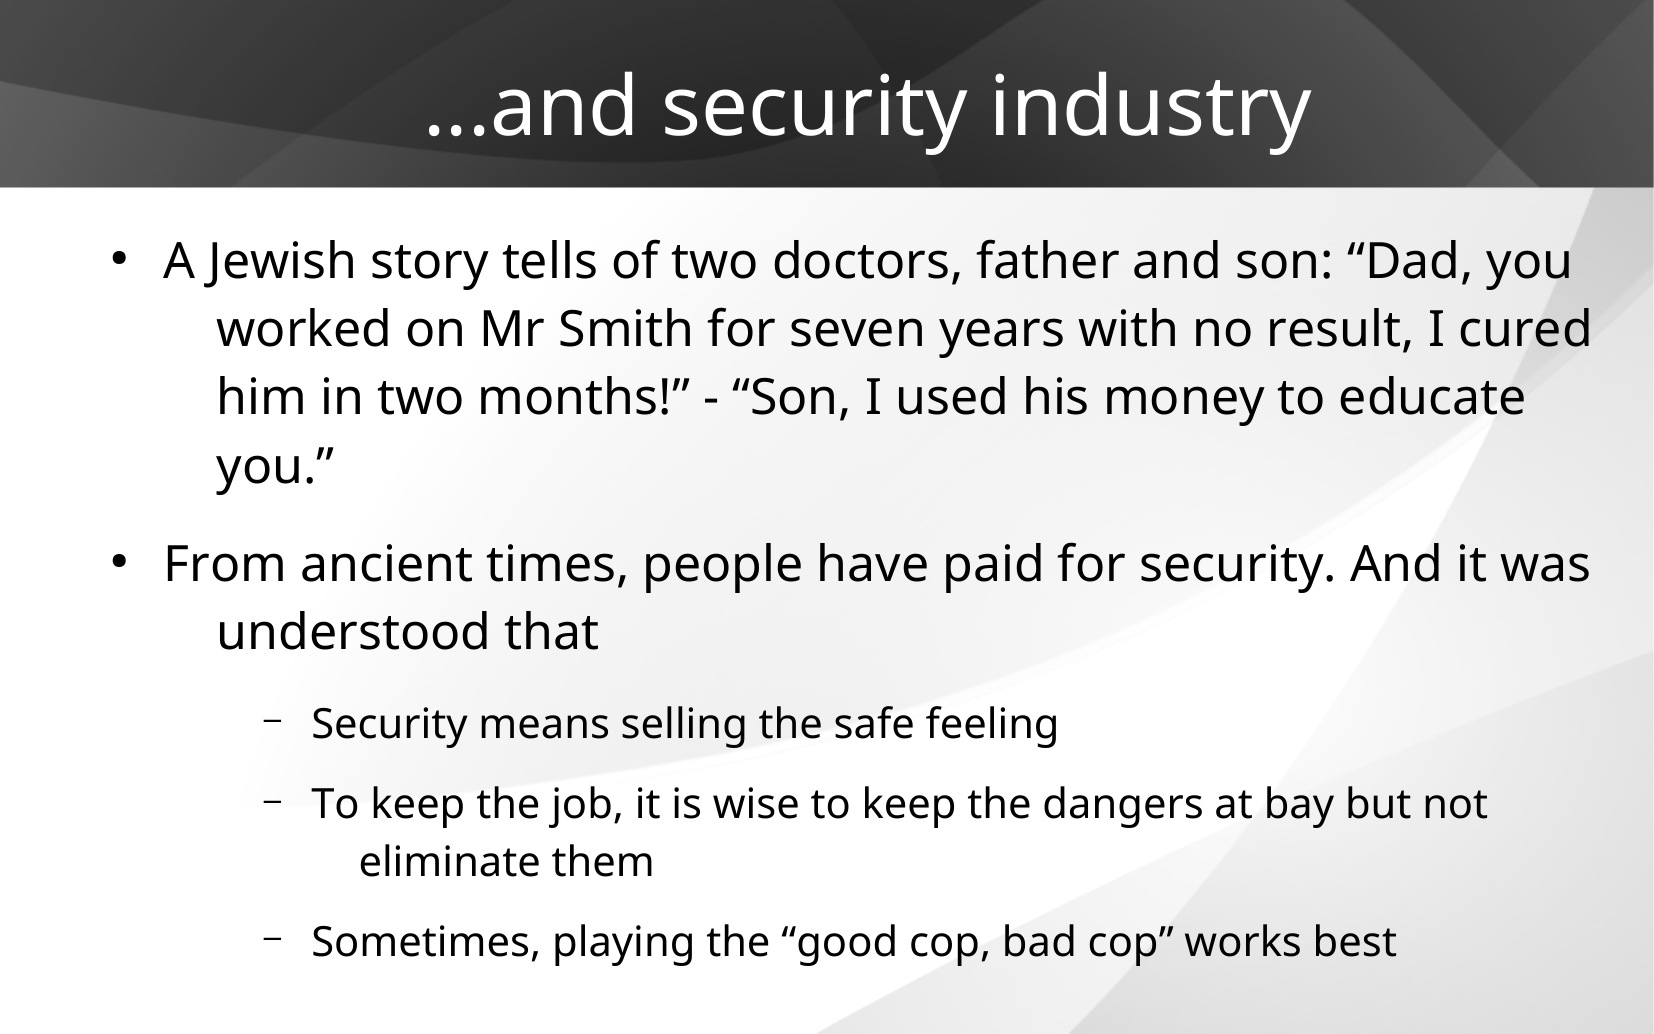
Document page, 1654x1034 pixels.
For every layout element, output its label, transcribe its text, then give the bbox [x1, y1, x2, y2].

title ...and security industry [124, 0, 1613, 208]
list A Jewish story tells of two doctors, father and son: “Dad, you worked on Mr Smith for seven years with no result, I cured him in two months!” - “Son, I used his money to educate you.” From ancient times, people have paid for security. And it was understood that Security means selling the safe feeling To keep the job, it is wise to keep the dangers at bay but not eliminate them Sometimes, playing the “good cop, bad cop” works best [75, 225, 1613, 1013]
picture [0, 0, 1654, 1034]
